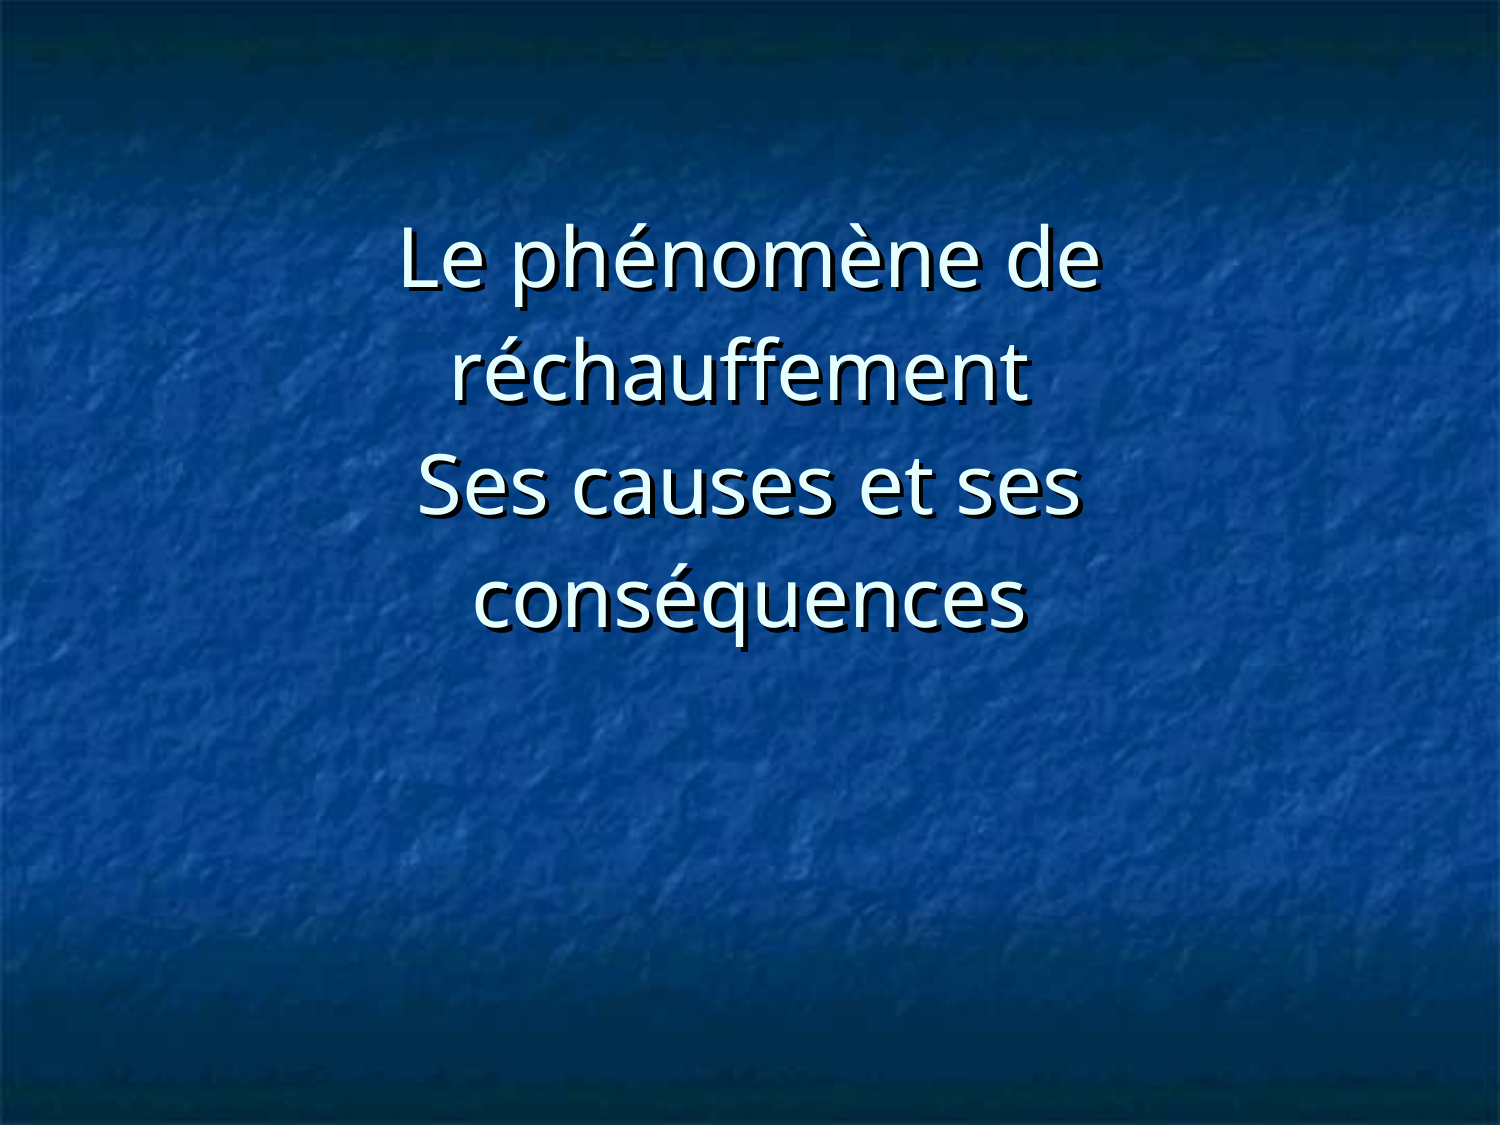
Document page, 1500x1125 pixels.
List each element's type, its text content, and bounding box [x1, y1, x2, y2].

title Le phénomène de réchauffement Ses causes et ses conséquences [112, 275, 1388, 576]
picture [0, 0, 1500, 1125]
